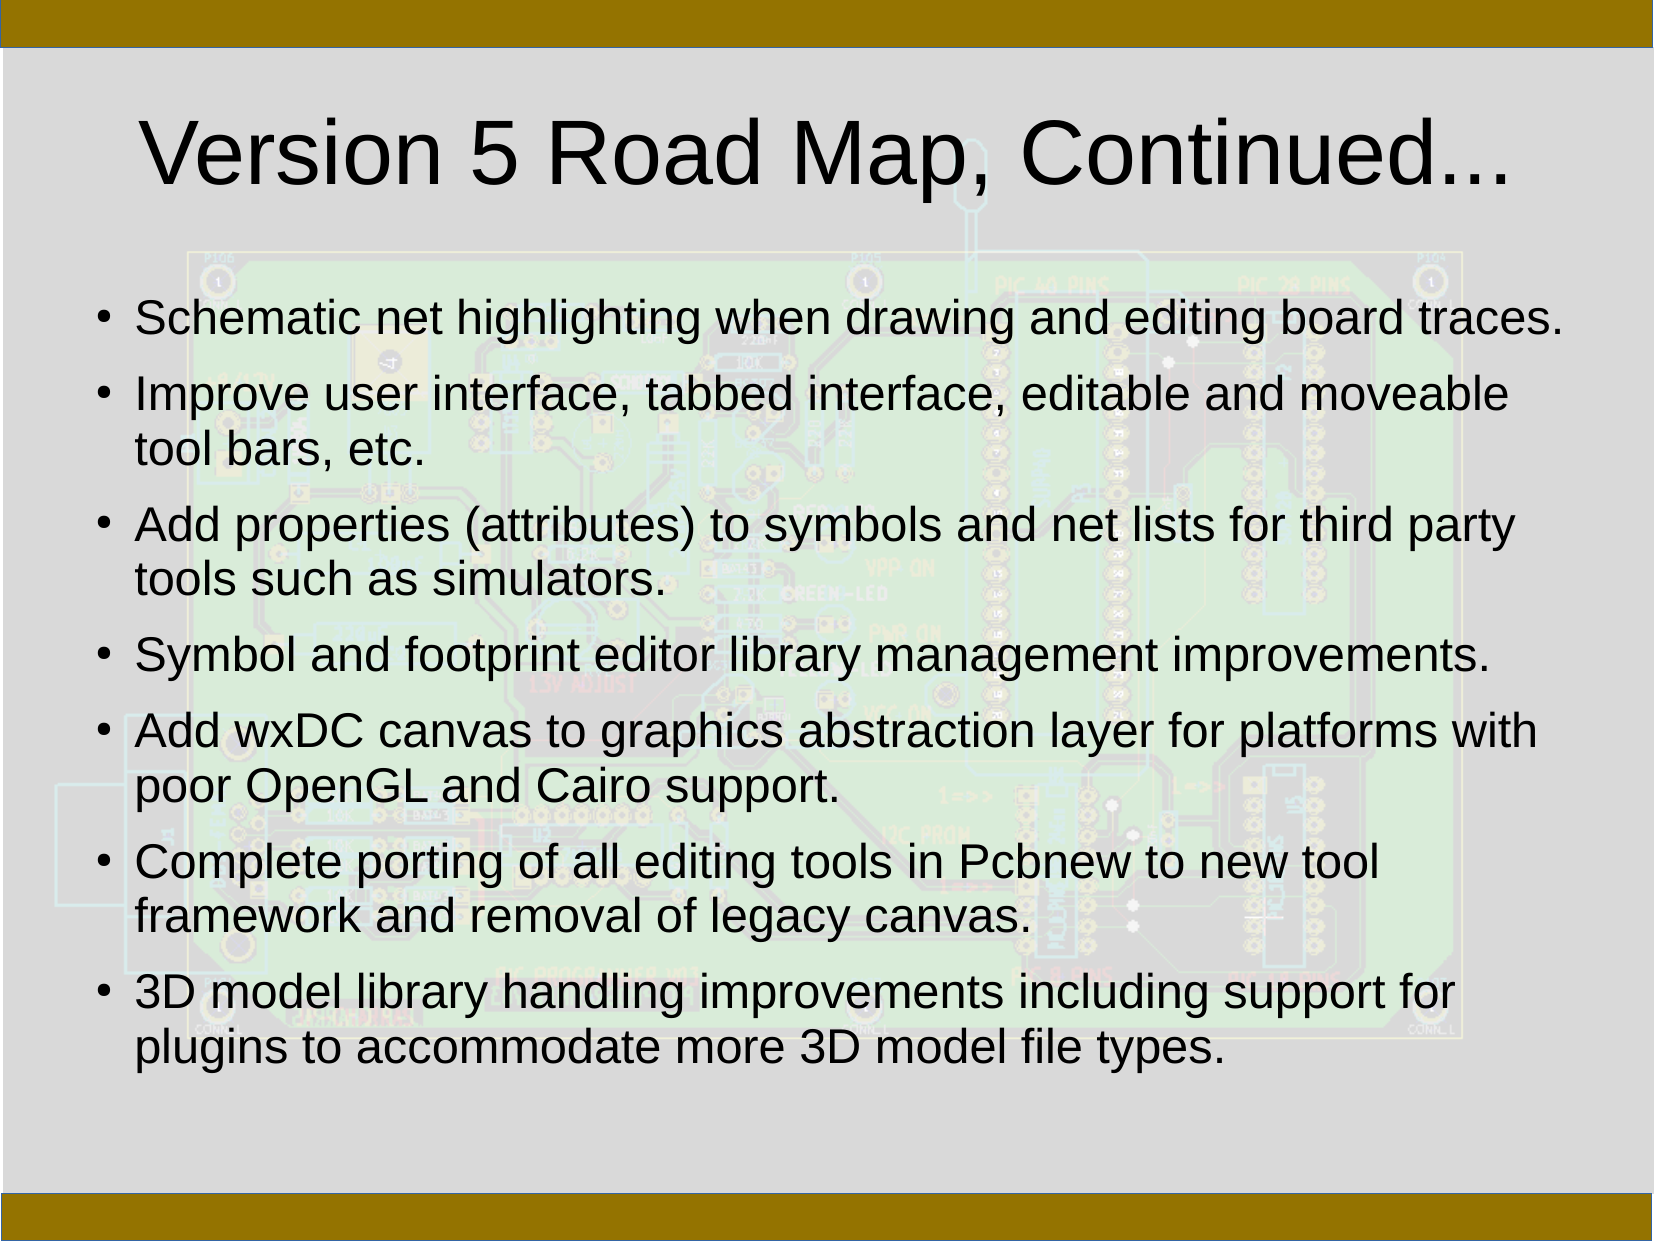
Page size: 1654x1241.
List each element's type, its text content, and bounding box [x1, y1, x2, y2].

title Version 5 Road Map, Continued... [82, 49, 1571, 257]
text_box [1, 1193, 1652, 1241]
picture [3, 47, 1654, 1194]
list Schematic net highlighting when drawing and editing board traces. Improve user interface, tabbed interface, editable and moveable tool bars, etc. Add properties (attributes) to symbols and net lists for third party tools such as simulators. Symbol and footprint editor library management improvements. Add wxDC canvas to graphics abstraction layer for platforms with poor OpenGL and Cairo support. Complete porting of all editing tools in Pcbnew to new tool framework and removal of legacy canvas. 3D model library handling improvements including support for plugins to accommodate more 3D model file types. [82, 290, 1571, 1111]
text_box [0, 0, 1653, 48]
